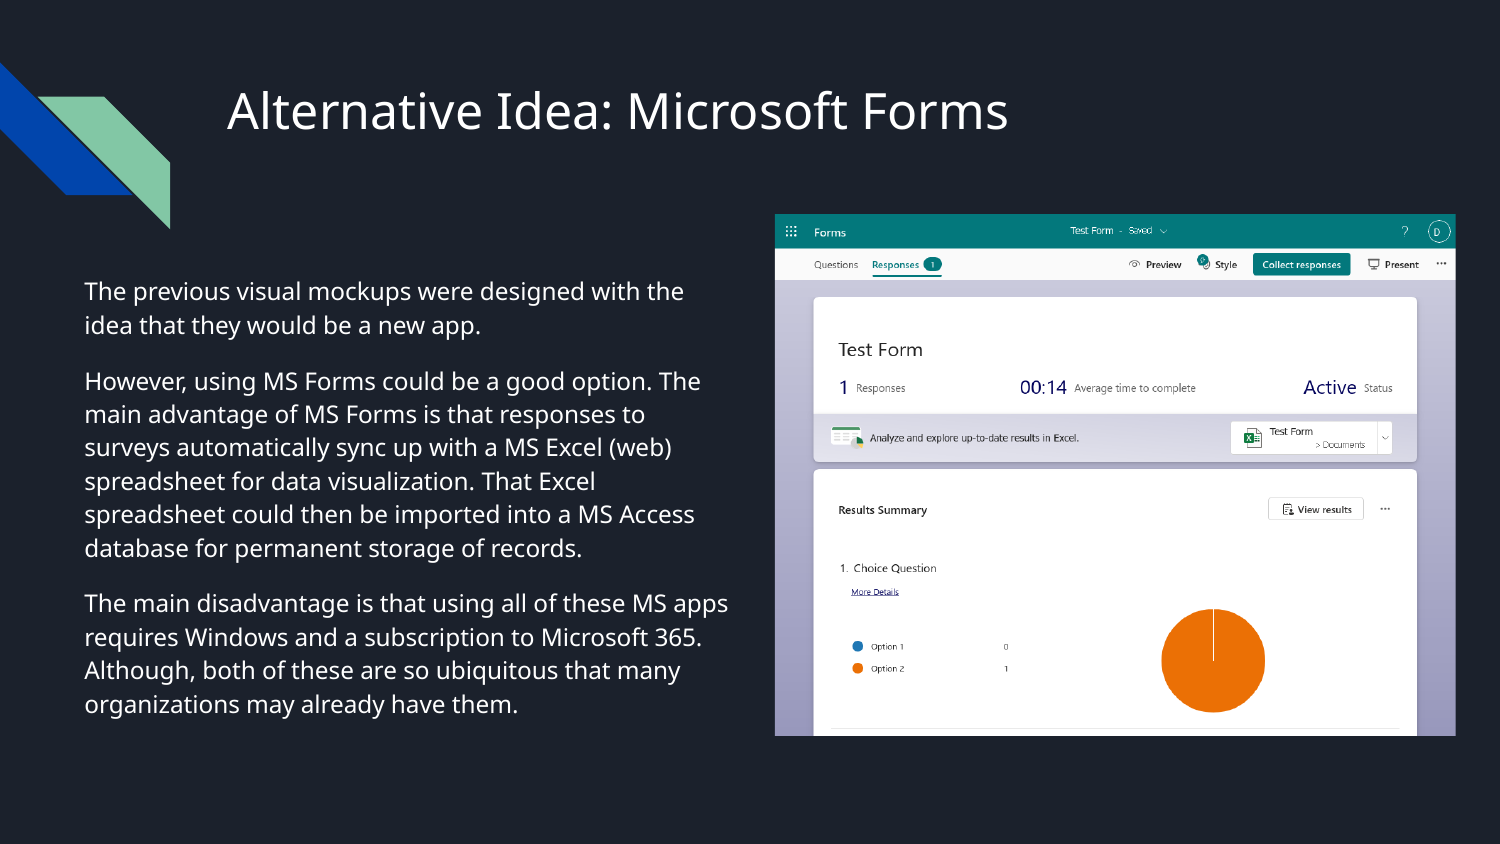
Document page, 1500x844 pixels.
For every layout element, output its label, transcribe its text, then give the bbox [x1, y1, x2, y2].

list The previous visual mockups were designed with the idea that they would be a new app. However, using MS Forms could be a good option. The main advantage of MS Forms is that responses to surveys automatically sync up with a MS Excel (web) spreadsheet for data visualization. That Excel spreadsheet could then be imported into a MS Access database for permanent storage of records. The main disadvantage is that using all of these MS apps requires Windows and a subscription to Microsoft 365. Although, both of these are so ubiquitous that many organizations may already have them. [69, 257, 750, 735]
title Alternative Idea: Microsoft Forms [212, 64, 1368, 215]
picture [774, 214, 1456, 736]
